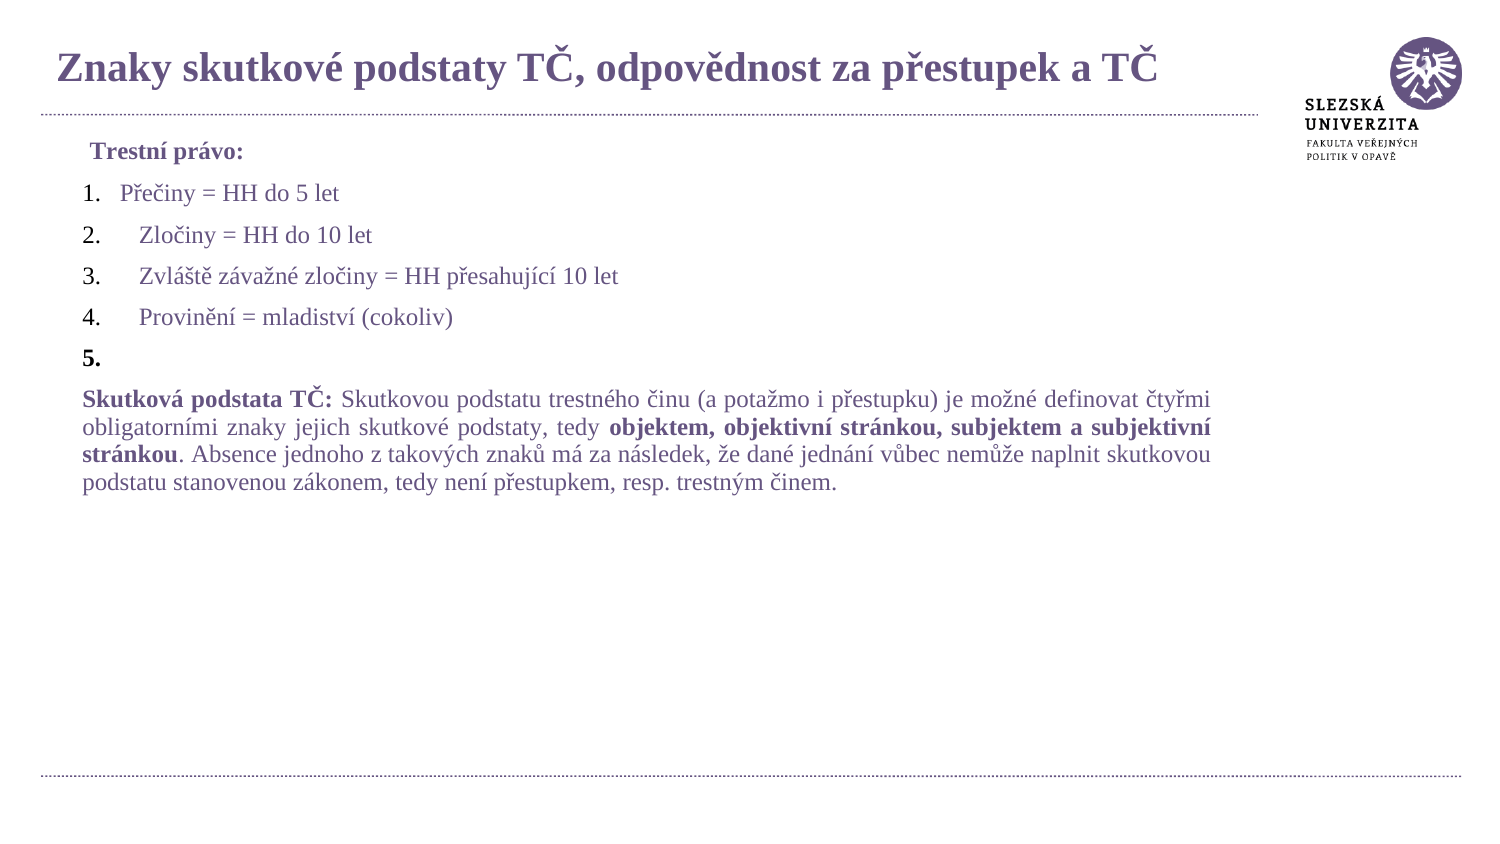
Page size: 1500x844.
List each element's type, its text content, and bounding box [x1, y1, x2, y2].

title Znaky skutkové podstaty TČ, odpovědnost za přestupek a TČ [41, 32, 1292, 116]
text_box Trestní právo: Přečiny = HH do 5 let Zločiny = HH do 10 let Zvláště závažné zločiny = HH přesahující 10 let Provinění = mladiství (cokoliv) Skutková podstata TČ: Skutkovou podstatu trestného činu (a potažmo i přestupku) je možné definovat čtyřmi obligatorními znaky jejich skutkové podstaty, tedy objektem, objektivní stránkou, subjektem a subjektivní stránkou. Absence jednoho z takových znaků má za následek, že dané jednání vůbec nemůže naplnit skutkovou podstatu stanovenou zákonem, tedy není přestupkem, resp. trestným činem. [67, 126, 1292, 718]
